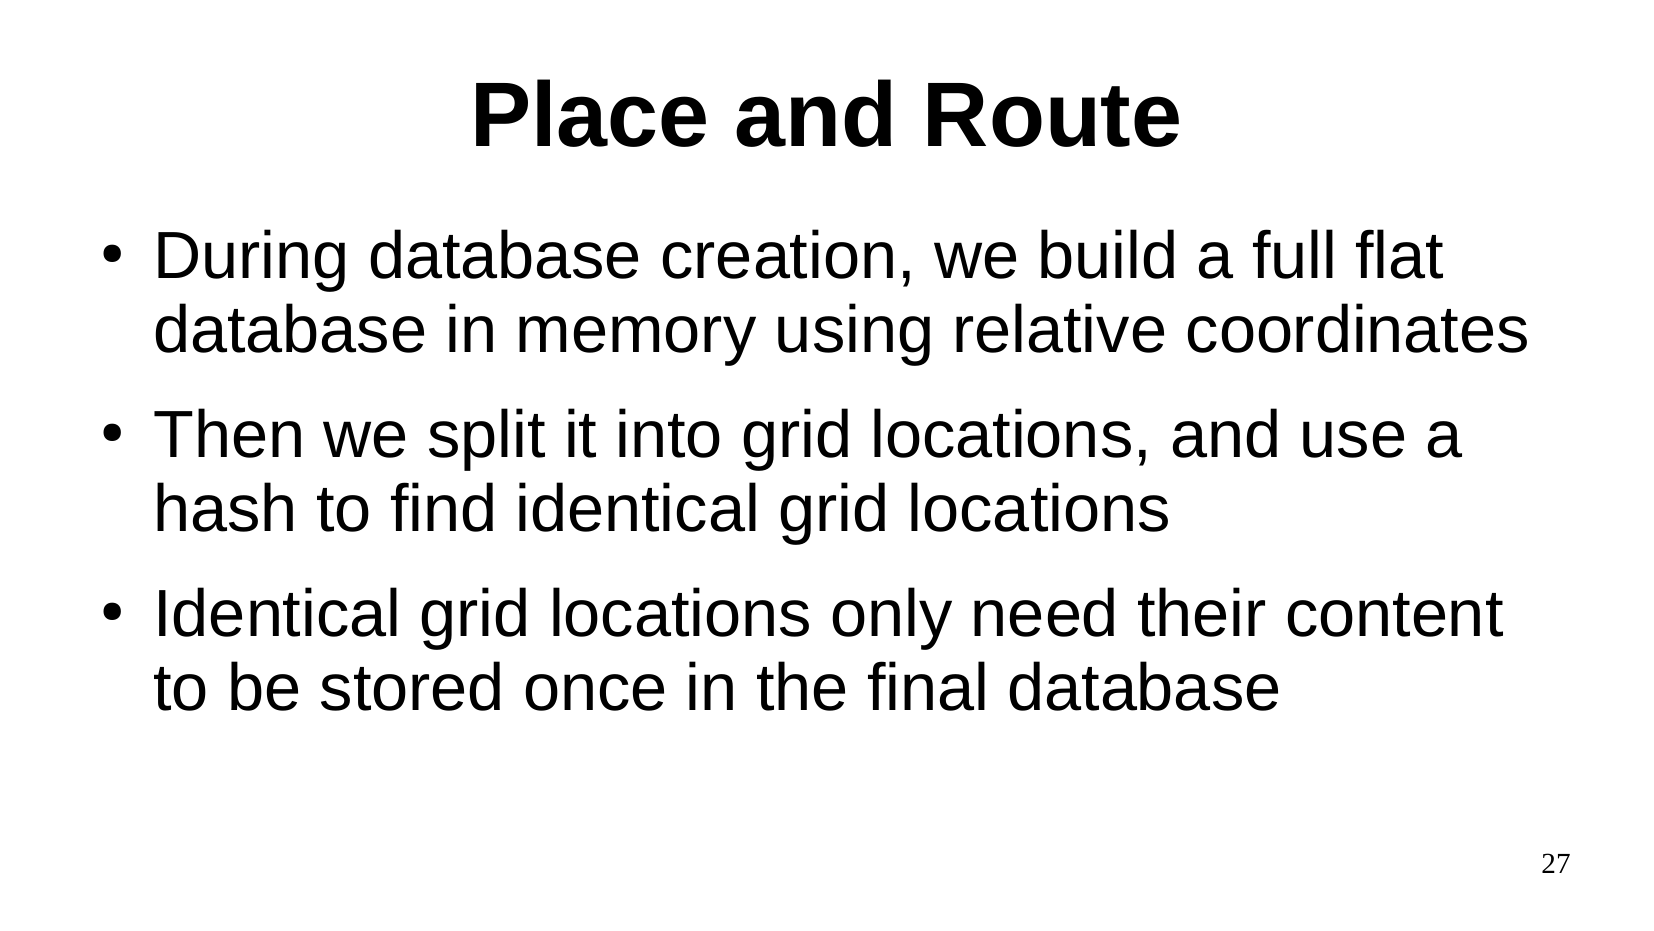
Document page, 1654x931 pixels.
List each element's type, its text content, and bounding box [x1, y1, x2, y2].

title Place and Route [82, 37, 1571, 193]
list During database creation, we build a full flat database in memory using relative coordinates Then we split it into grid locations, and use a hash to find identical grid locations Identical grid locations only need their content to be stored once in the final database [82, 217, 1571, 758]
